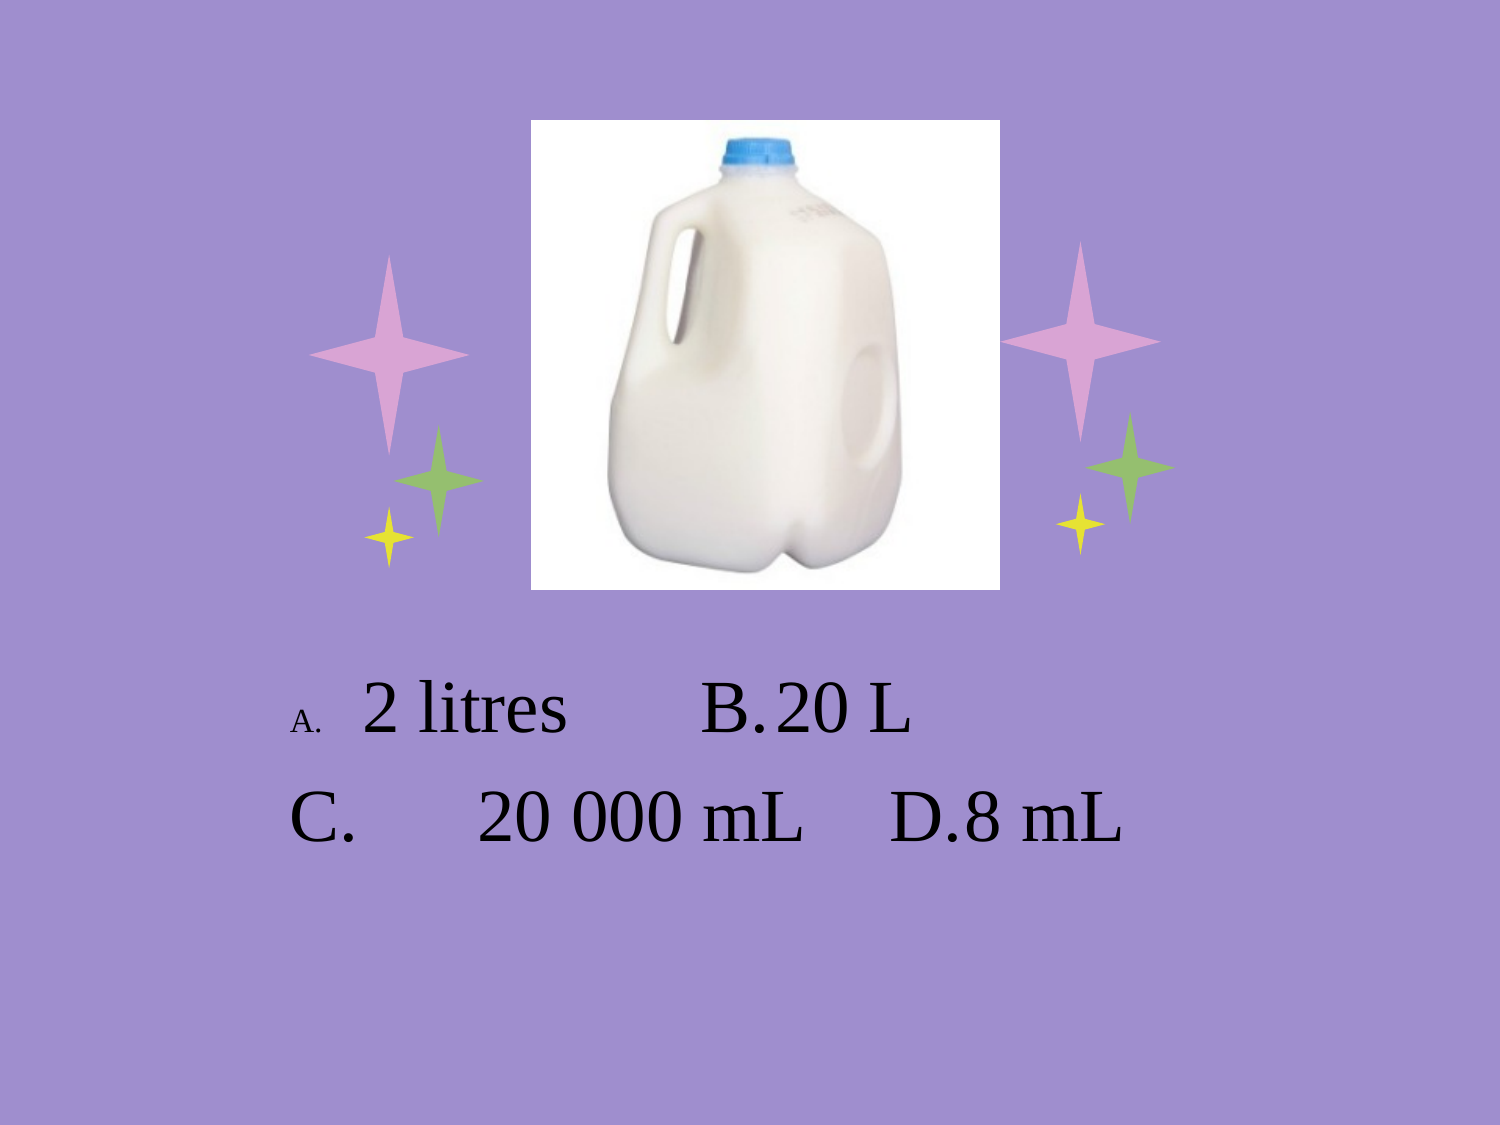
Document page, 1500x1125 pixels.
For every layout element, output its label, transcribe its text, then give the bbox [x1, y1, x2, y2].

text_box [1084, 411, 1176, 525]
picture [531, 120, 1000, 590]
text_box [1000, 241, 1162, 443]
text_box 2 litres B. 20 L C. 20 000 mL D. 8 mL [275, 650, 1450, 864]
text_box [308, 254, 470, 456]
text_box [1055, 493, 1106, 556]
text_box [393, 424, 485, 538]
text_box [364, 506, 414, 569]
